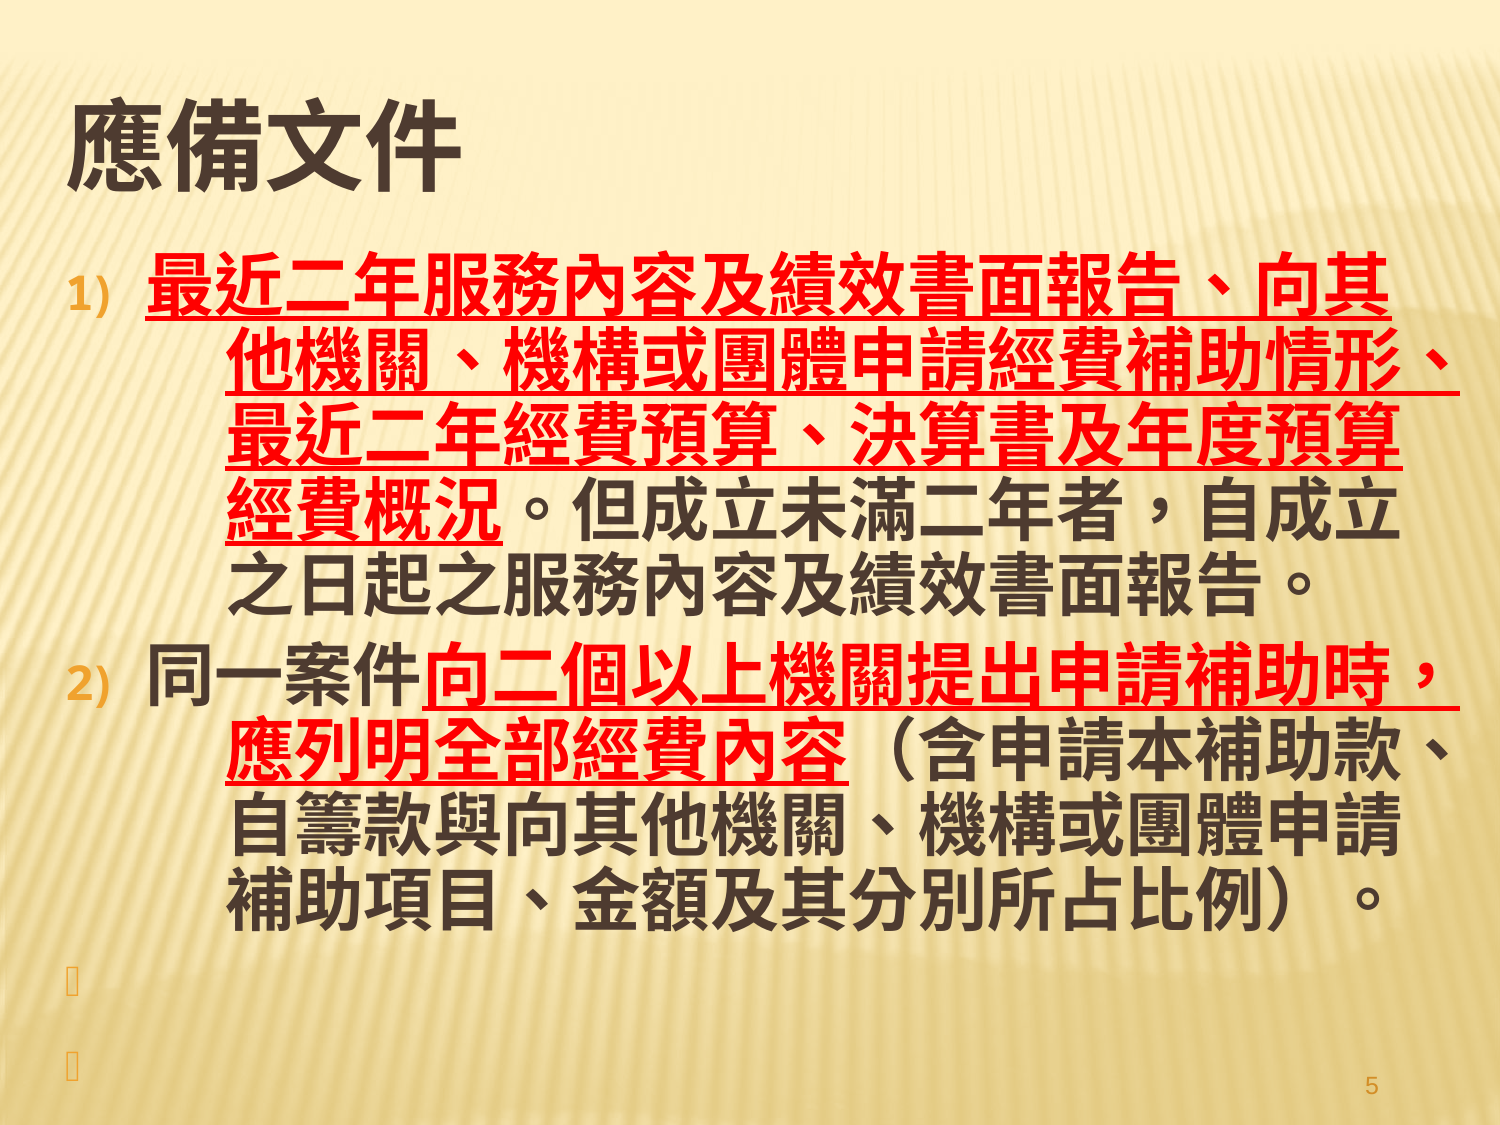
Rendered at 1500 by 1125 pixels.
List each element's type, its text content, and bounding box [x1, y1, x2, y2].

title 應備文件 [50, 75, 1476, 213]
list 最近二年服務內容及績效書面報告、向其他機關、機構或團體申請經費補助情形、最近二年經費預算、決算書及年度預算經費概況。但成立未滿二年者，自成立之日起之服務內容及績效書面報告。 同一案件向二個以上機關提出申請補助時，應列明全部經費內容（含申請本補助款、自籌款與向其他機關、機構或團體申請補助項目、金額及其分別所占比例）。 [50, 243, 1476, 1071]
text_box 5 [1350, 1061, 1475, 1103]
